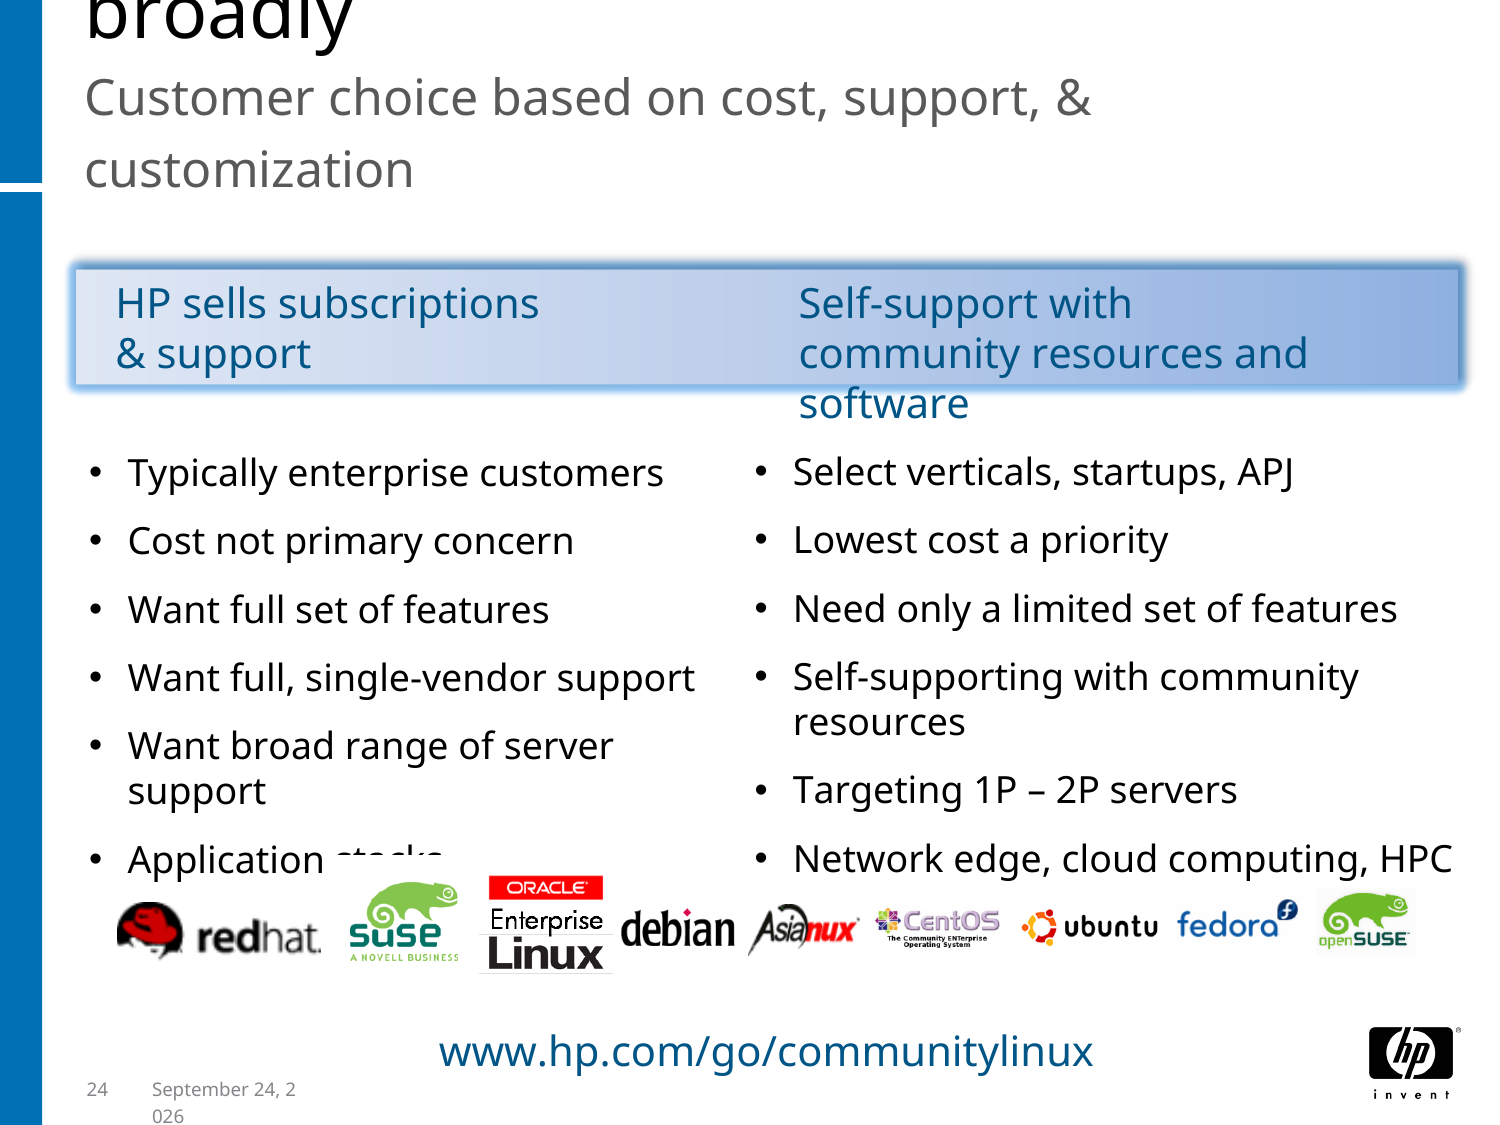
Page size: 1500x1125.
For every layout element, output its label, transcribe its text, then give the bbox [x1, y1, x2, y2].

picture [1170, 891, 1303, 942]
text_box Select verticals, startups, APJ Lowest cost a priority Need only a limited set of features Self-supporting with community resources Targeting 1P – 2P servers Network edge, cloud computing, HPC [739, 440, 1490, 888]
title HP enables Linux distributions broadly Customer choice based on cost, support, & customization [70, 10, 1423, 206]
picture [874, 906, 1006, 948]
picture [117, 902, 321, 968]
picture [52, 237, 1490, 409]
text_box Typically enterprise customers Cost not primary concern Want full set of features Want full, single-vendor support Want broad range of server support Application stacks [74, 441, 735, 889]
picture [1369, 1027, 1461, 1099]
text_box www.hp.com/go/communitylinux [424, 1016, 1110, 1083]
picture [1020, 908, 1158, 947]
text_box HP sells subscriptions & support [100, 269, 601, 385]
picture [621, 907, 735, 946]
text_box July 24, 2009 [137, 1074, 321, 1111]
picture [748, 904, 862, 956]
picture [1316, 888, 1416, 955]
text_box <number> [71, 1074, 136, 1111]
text_box Self-support with community resources and software [783, 269, 1344, 435]
picture [336, 855, 620, 987]
